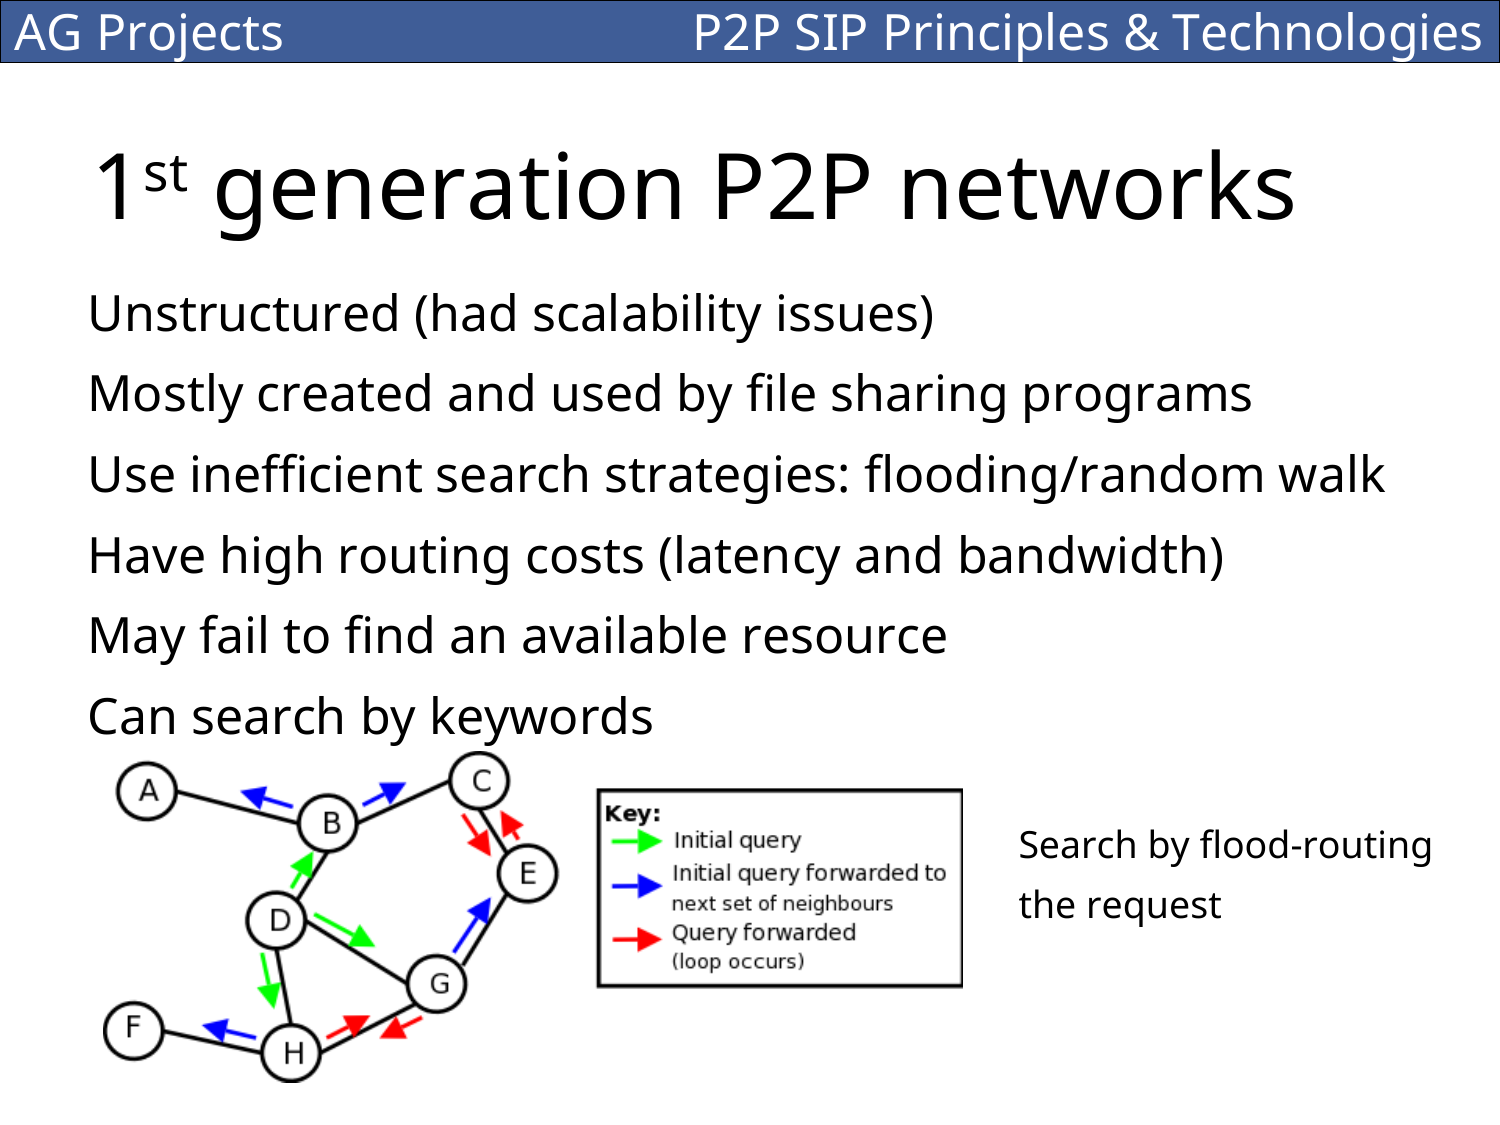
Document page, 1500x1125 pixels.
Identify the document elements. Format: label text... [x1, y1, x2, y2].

picture [103, 751, 963, 1083]
text_box 1st generation P2P networks [76, 113, 1447, 244]
text_box Search by flood-routing the request [1003, 810, 1449, 938]
text_box Unstructured (had scalability issues) Mostly created and used by file sharing programs Use inefficient search strategies: flooding/random walk Have high routing costs (latency and bandwidth) May fail to find an available resource Can search by keywords [59, 269, 1402, 758]
